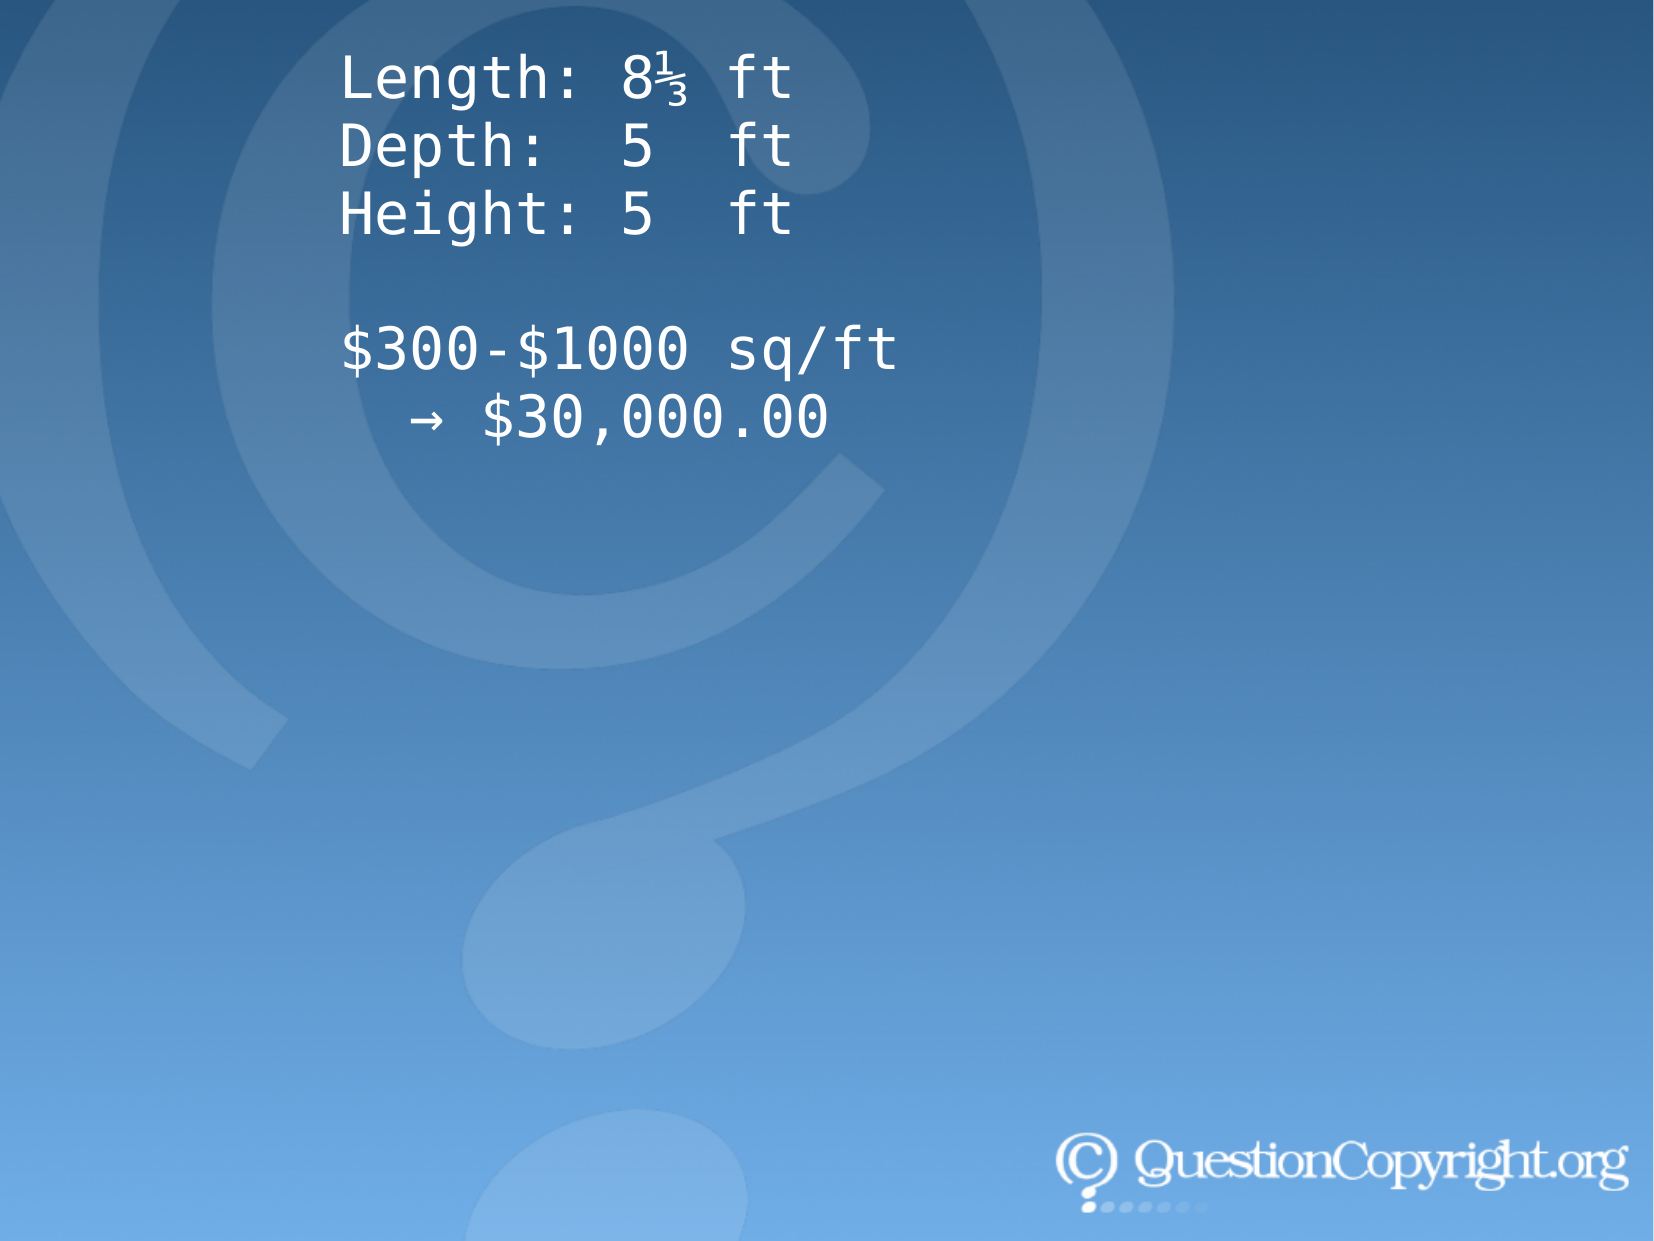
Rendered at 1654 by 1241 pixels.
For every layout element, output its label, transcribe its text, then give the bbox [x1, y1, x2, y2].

picture [0, 0, 1654, 1241]
text_box Length: 8⅓ ft Depth: 5 ft Height: 5 ft $300-$1000 sq/ft → $30,000.00 [325, 37, 1426, 976]
